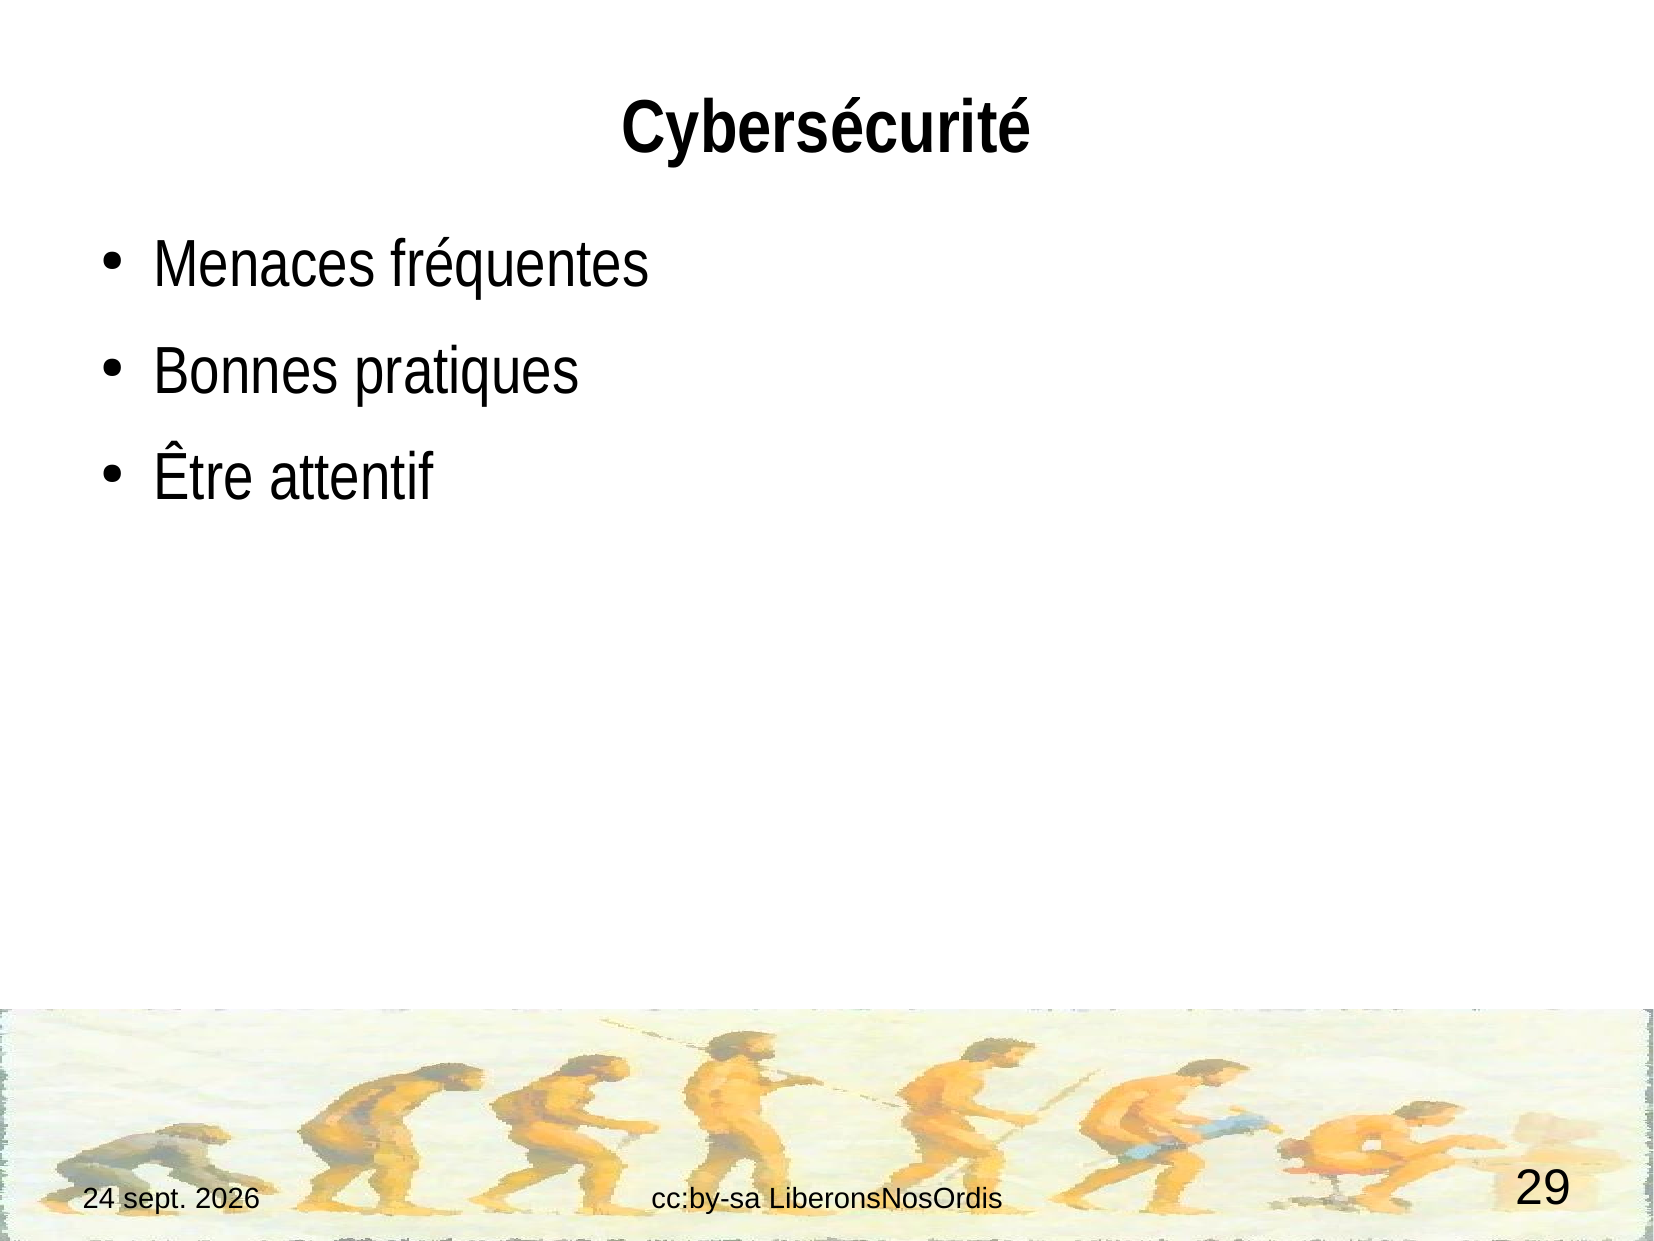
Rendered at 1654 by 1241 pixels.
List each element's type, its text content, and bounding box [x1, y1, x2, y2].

picture [0, 1009, 1654, 1241]
title Cybersécurité [82, 49, 1571, 201]
list Menaces fréquentes Bonnes pratiques Être attentif [82, 224, 1571, 1010]
